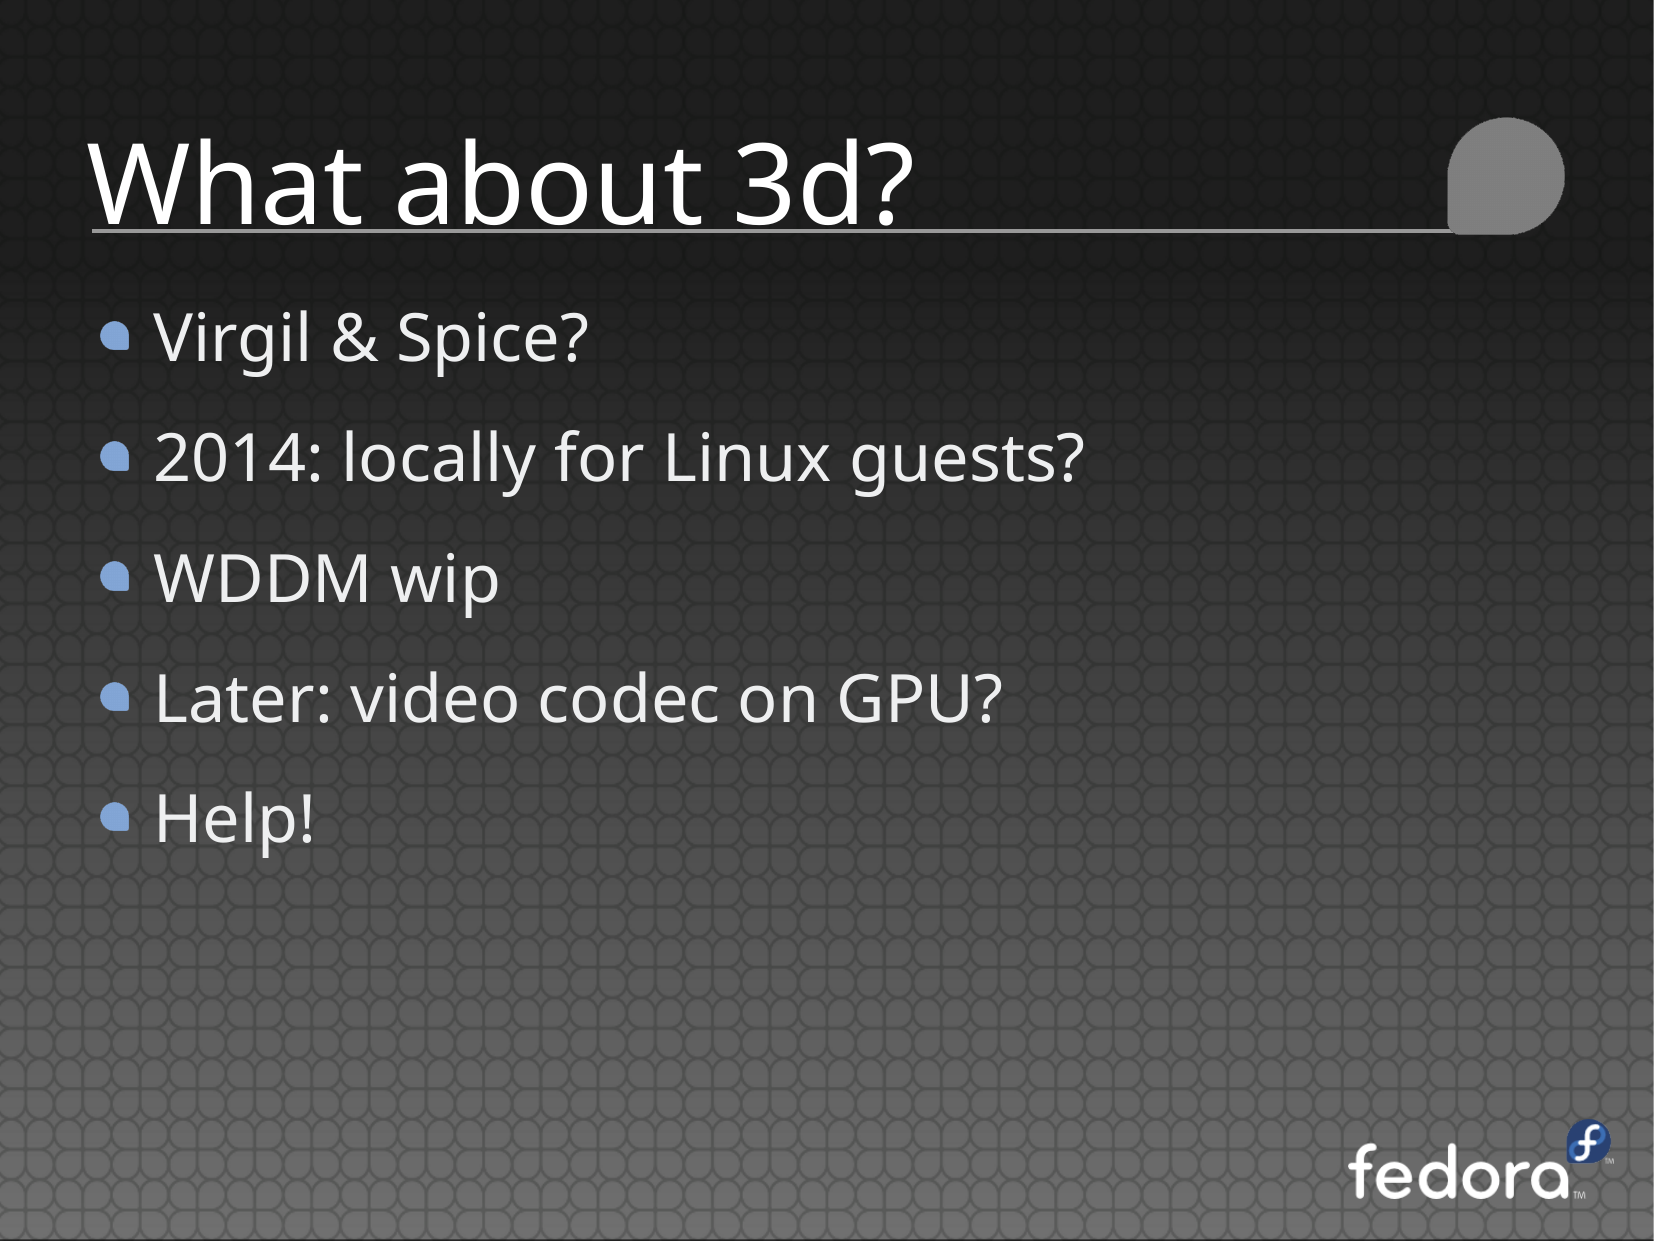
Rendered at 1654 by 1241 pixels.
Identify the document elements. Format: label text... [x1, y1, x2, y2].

title What about 3d? [86, 112, 1576, 249]
list Virgil & Spice? 2014: locally for Linux guests? WDDM wip Later: video codec on GPU? Help! [82, 290, 1571, 1010]
picture [0, 0, 1654, 1241]
